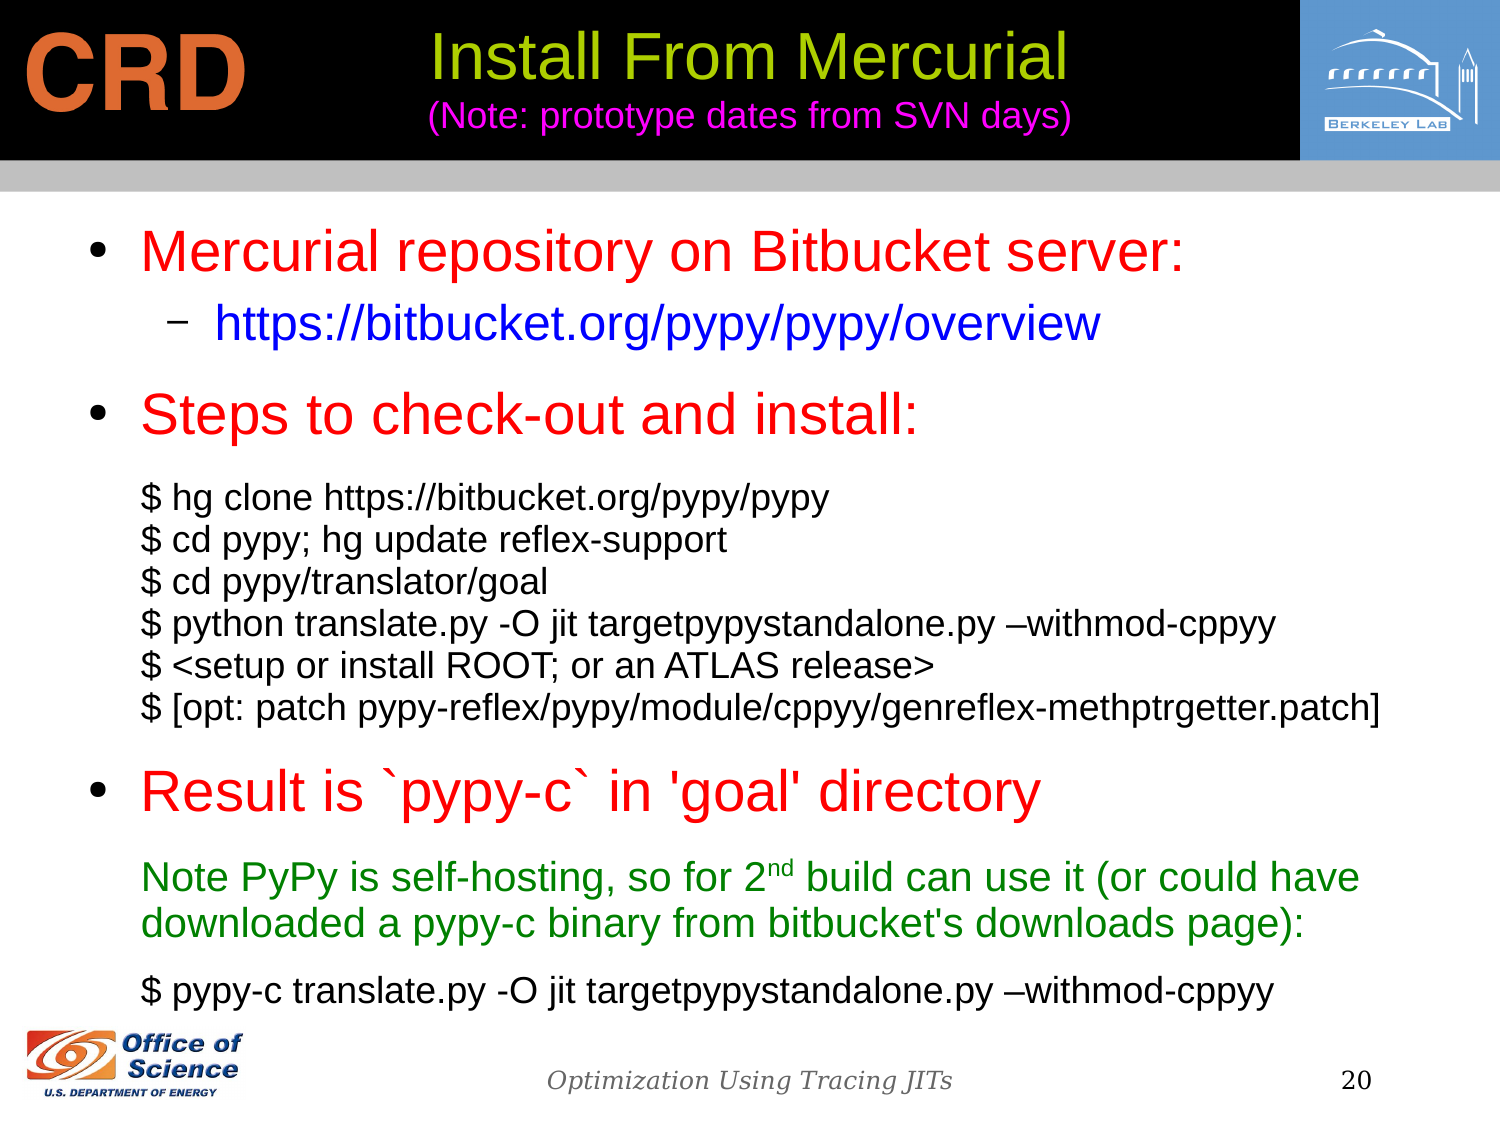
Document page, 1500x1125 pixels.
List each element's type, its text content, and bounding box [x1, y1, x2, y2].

title Install From Mercurial (Note: prototype dates from SVN days) [306, 0, 1194, 172]
picture [22, 1026, 246, 1100]
picture [1300, 0, 1500, 160]
picture [0, 0, 266, 149]
list Mercurial repository on Bitbucket server: https://bitbucket.org/pypy/pypy/overview Steps to check-out and install: $ hg clone https://bitbucket.org/pypy/pypy $ cd pypy; hg update reflex-support $ cd pypy/translator/goal $ python translate.py -O jit targetpypystandalone.py –withmod-cppyy $ <setup or install ROOT; or an ATLAS release> $ [opt: patch pypy-reflex/pypy/module/cppyy/genreflex-methptrgetter.patch] Result is `pypy-c` in 'goal' directory Note PyPy is self-hosting, so for 2nd build can use it (or could have downloaded a pypy-c binary from bitbucket's downloads page): $ pypy-c translate.py -O jit targetpypystandalone.py –withmod-cppyy [69, 218, 1422, 1034]
